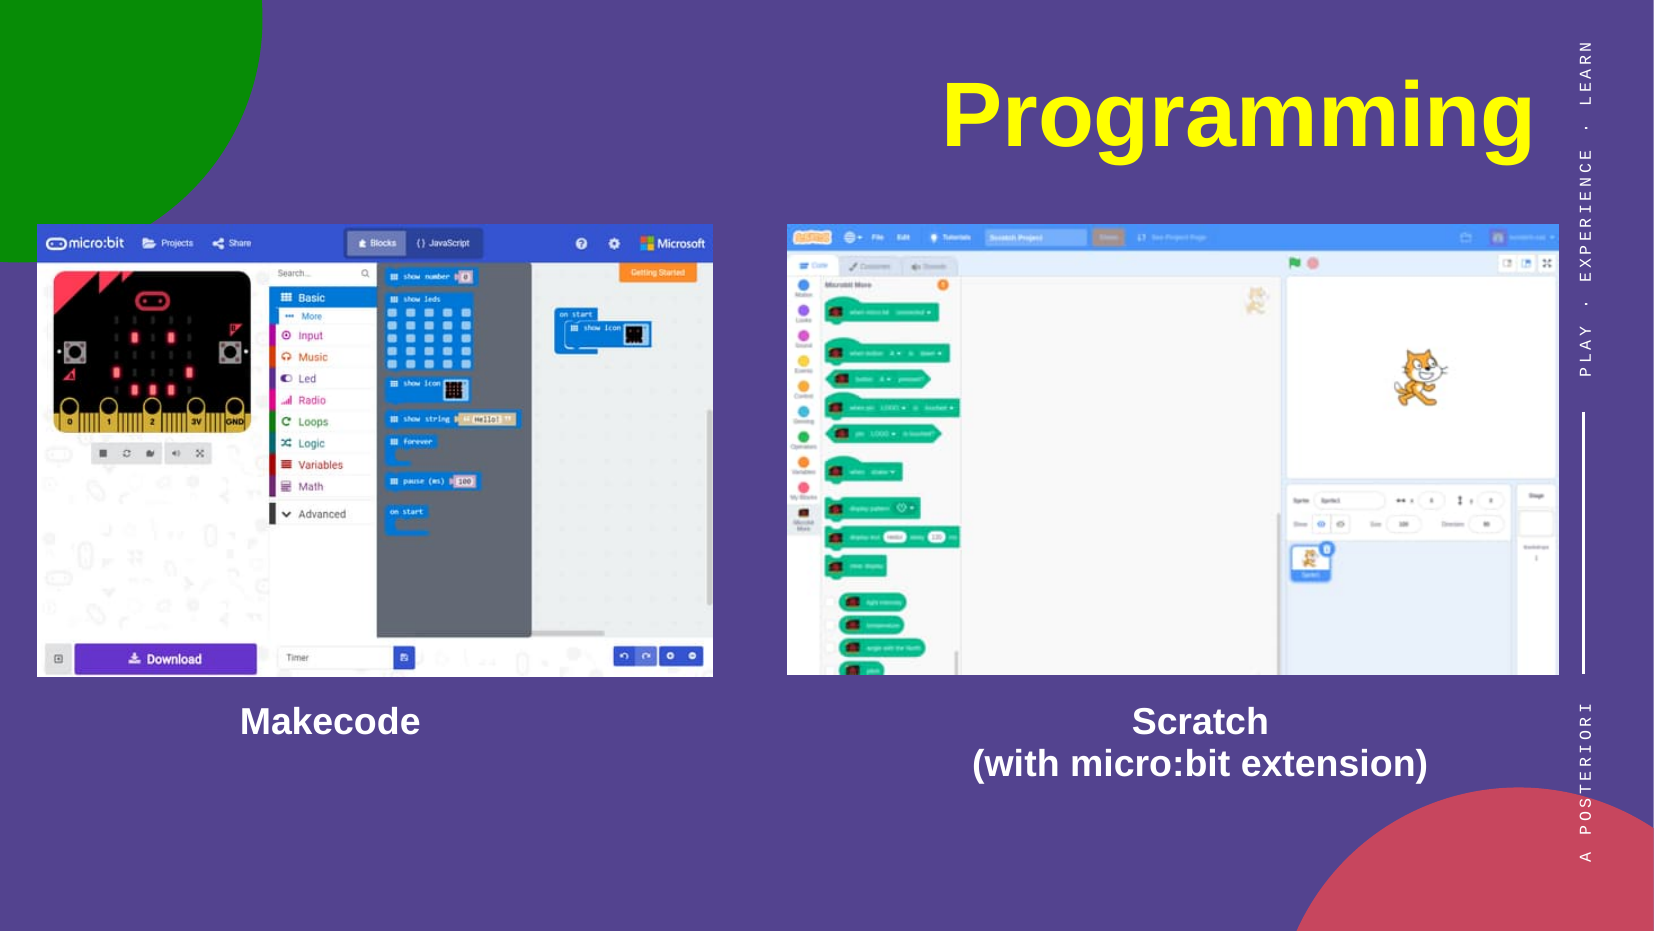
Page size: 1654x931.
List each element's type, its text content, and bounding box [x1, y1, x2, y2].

picture [37, 224, 713, 677]
title Programming [262, 37, 1538, 193]
picture [787, 224, 1559, 676]
text_box Scratch (with micro:bit extension) [957, 693, 1444, 792]
text_box Makecode [225, 693, 436, 751]
